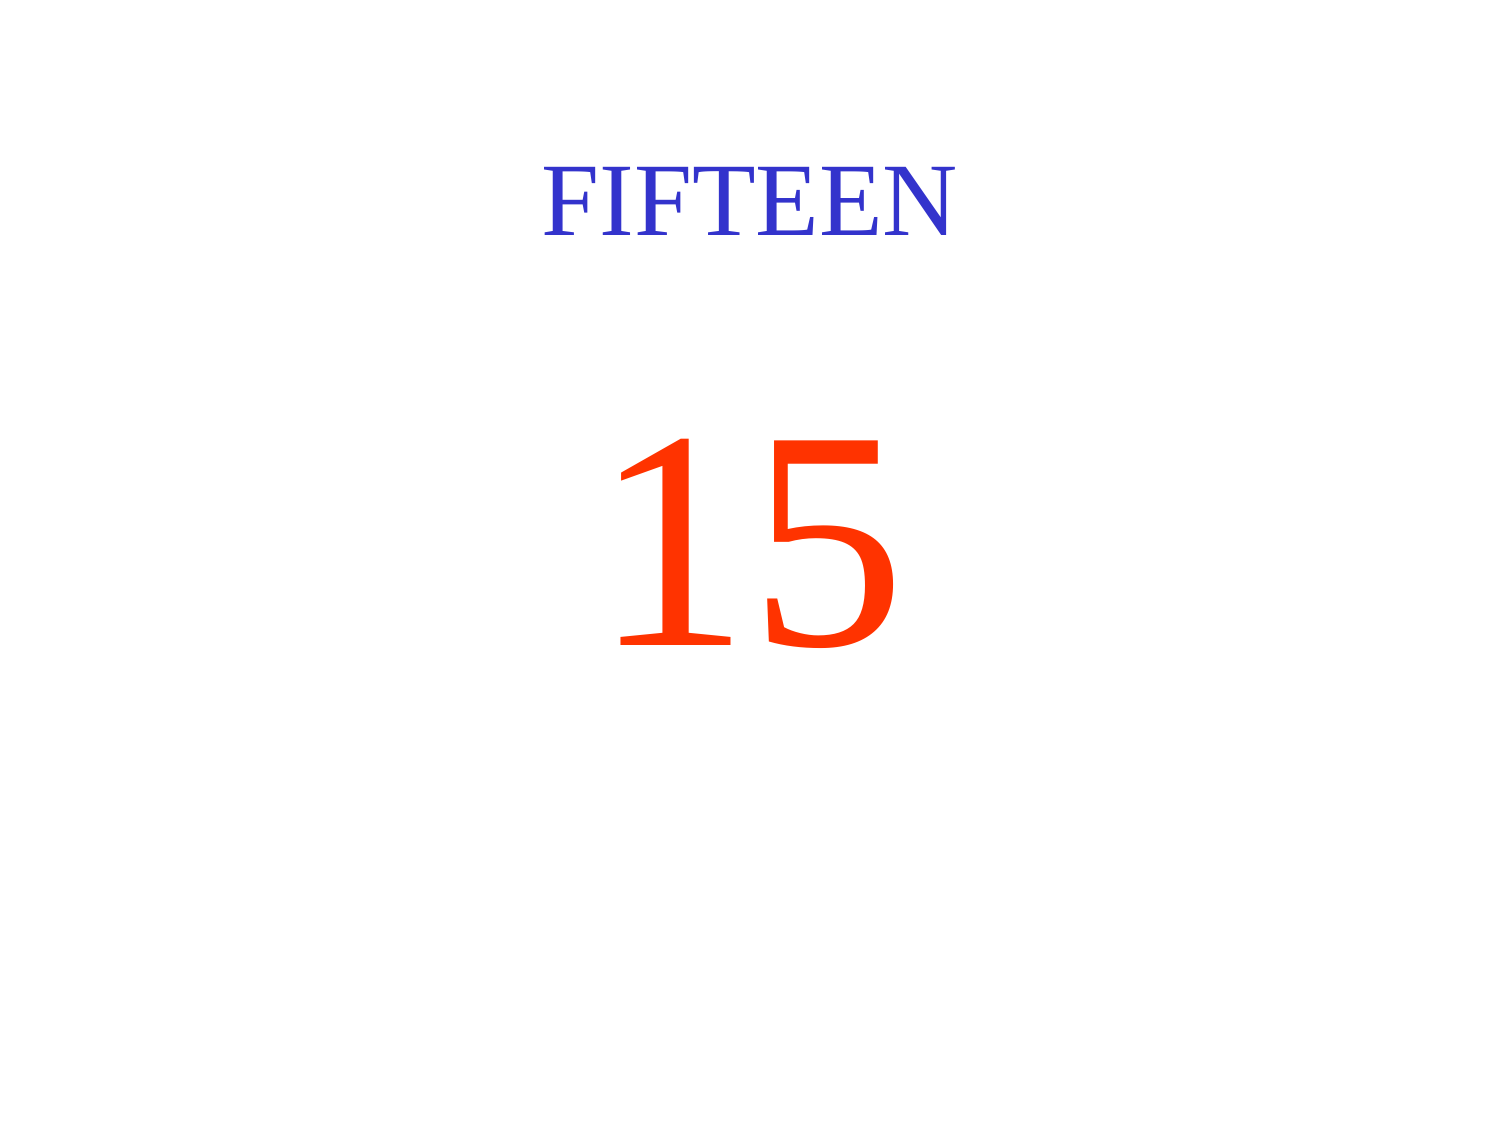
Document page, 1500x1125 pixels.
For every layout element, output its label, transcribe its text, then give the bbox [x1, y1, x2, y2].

title FIFTEEN [112, 99, 1388, 288]
list 15 [112, 324, 1388, 1000]
